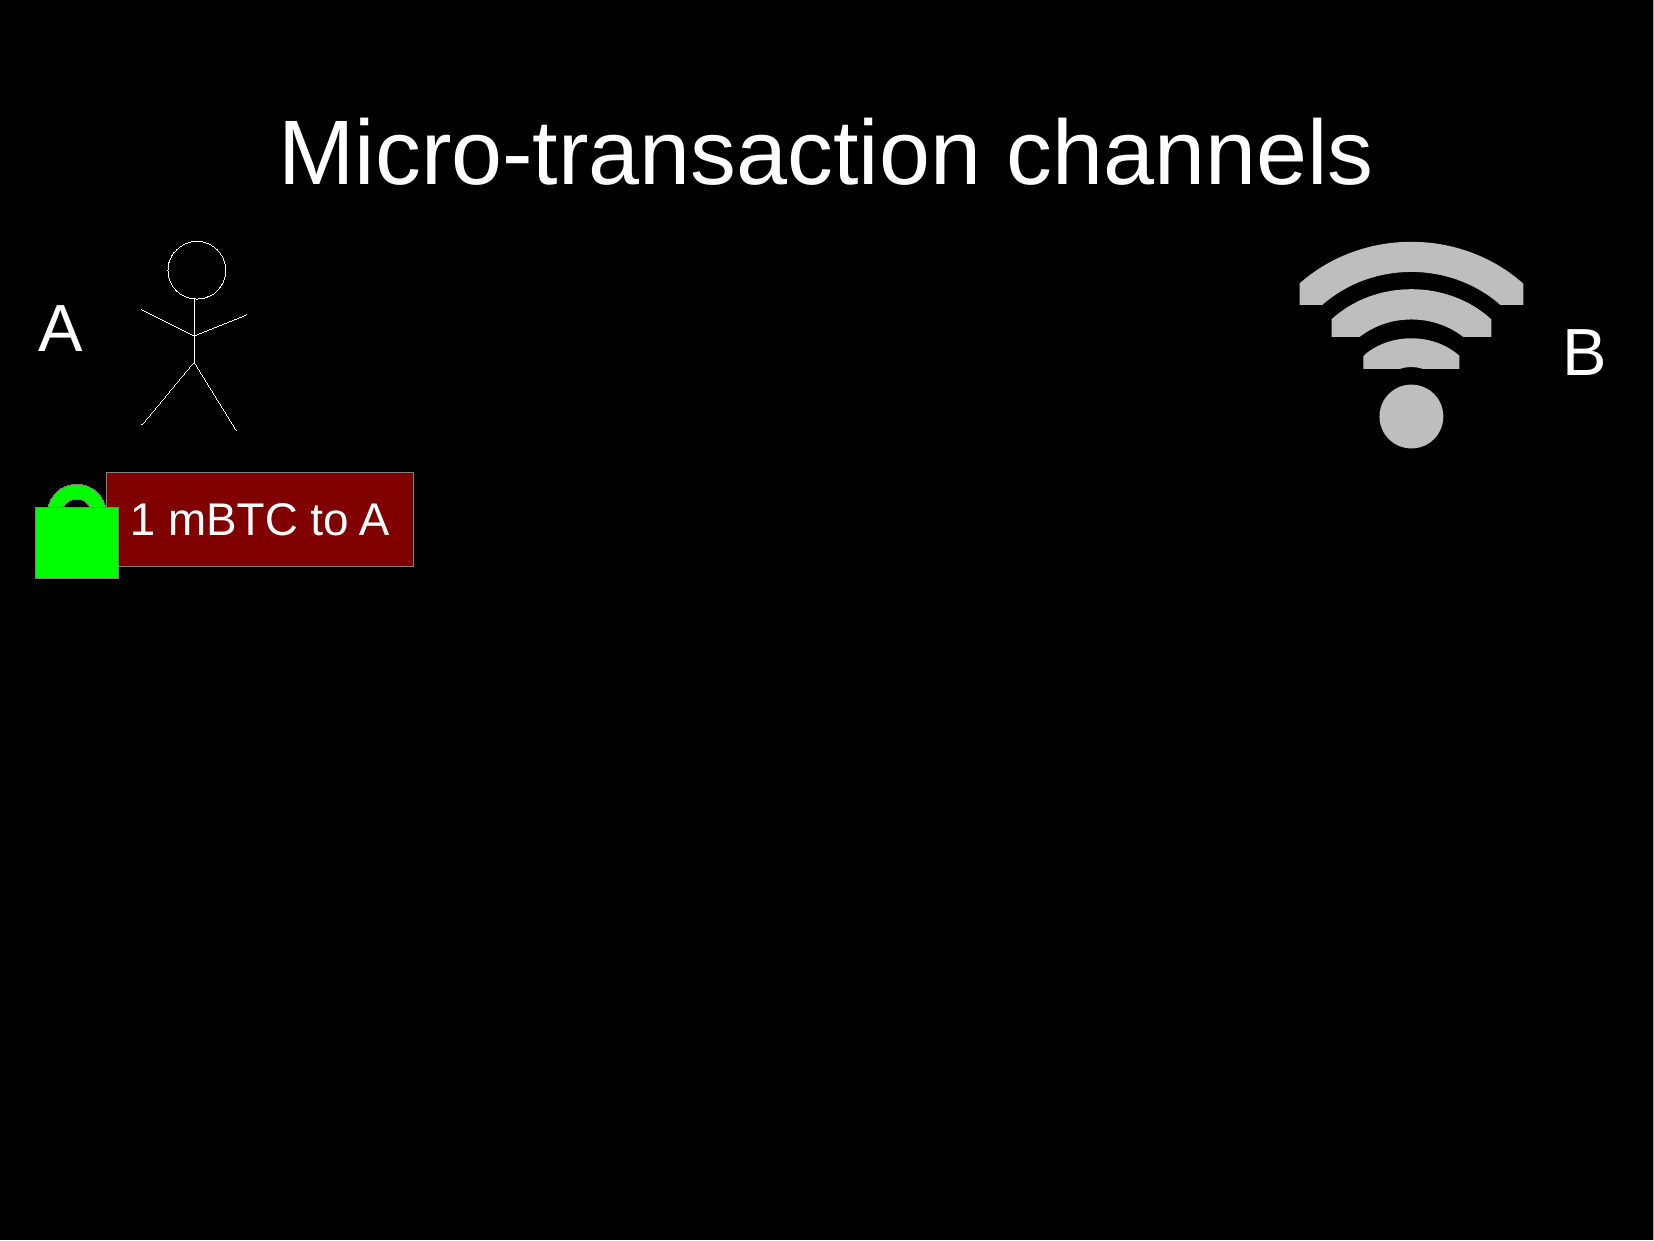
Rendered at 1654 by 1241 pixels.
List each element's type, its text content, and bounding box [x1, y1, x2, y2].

text_box B [1547, 307, 1622, 397]
text_box [35, 484, 119, 579]
text_box 1 mBTC to A [106, 472, 414, 567]
title Micro-transaction channels [82, 49, 1571, 257]
picture [1275, 200, 1548, 473]
text_box A [23, 283, 98, 374]
